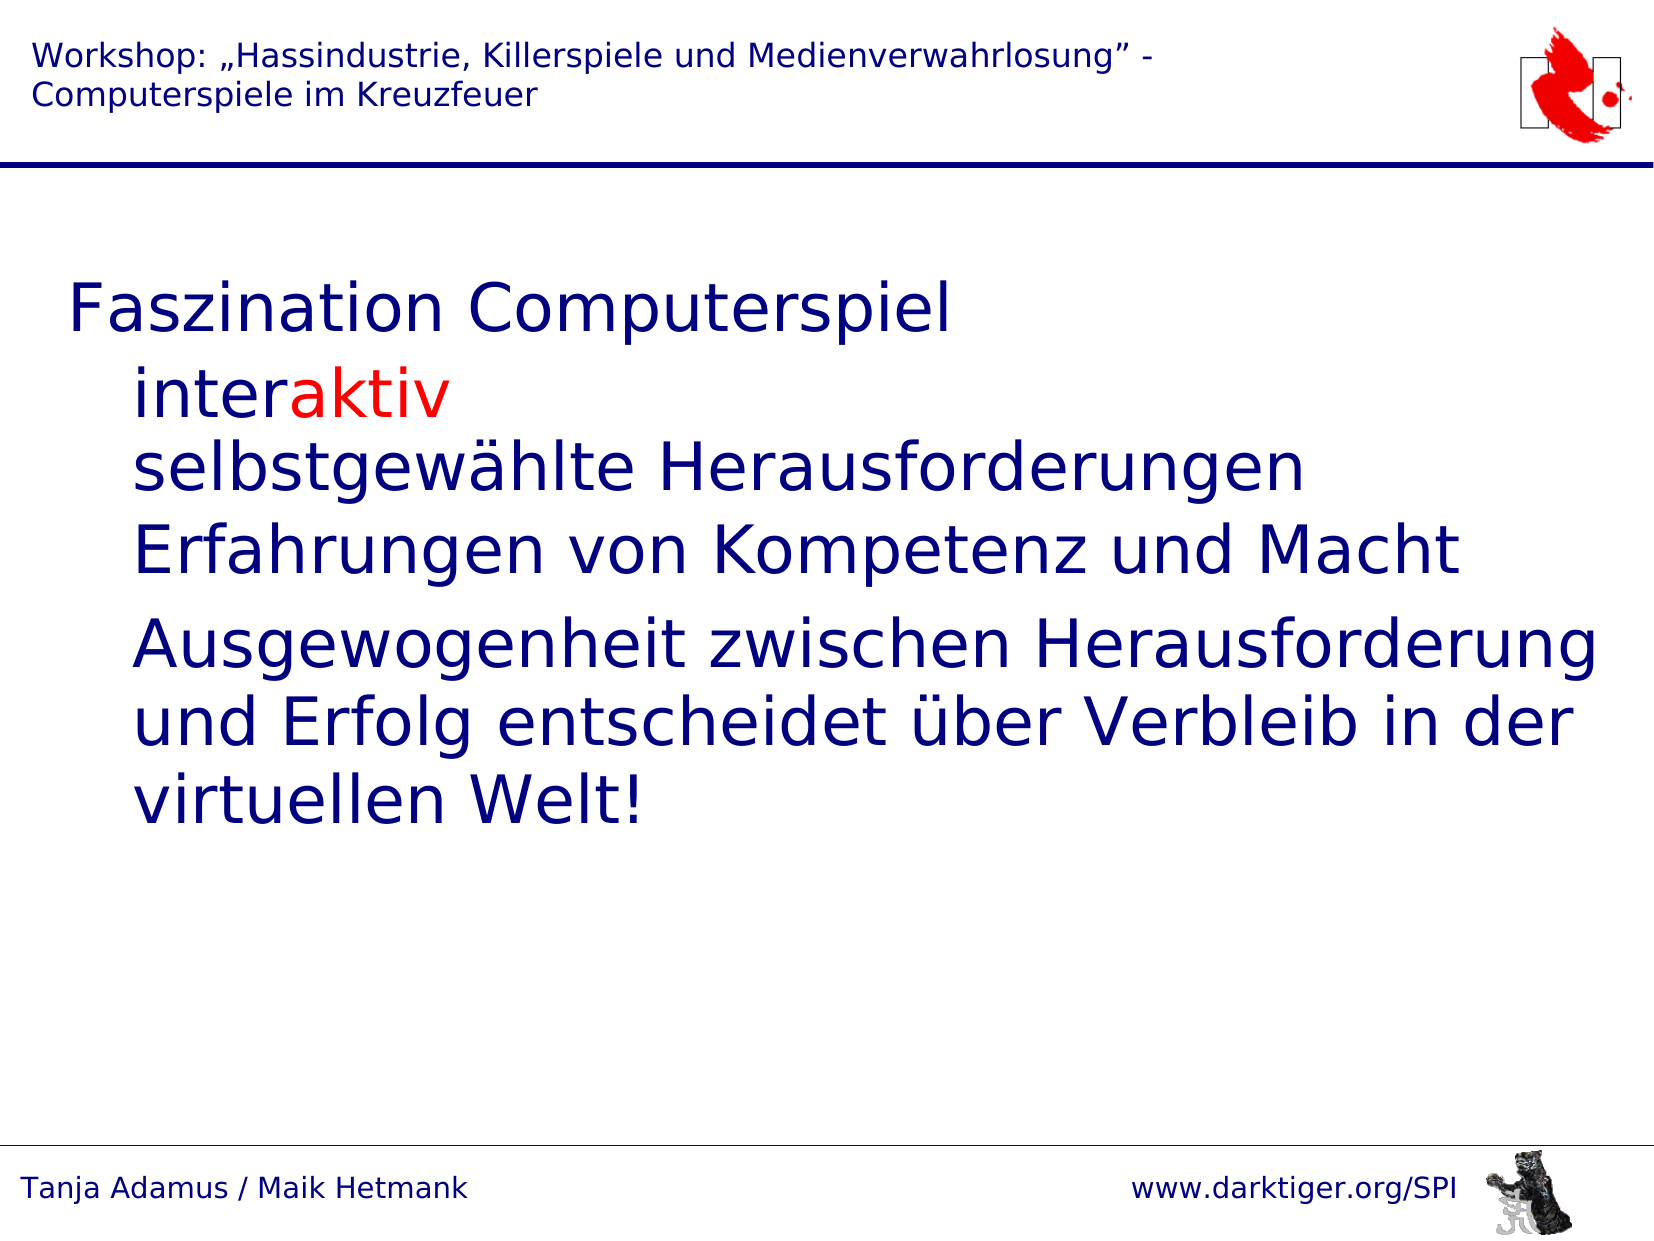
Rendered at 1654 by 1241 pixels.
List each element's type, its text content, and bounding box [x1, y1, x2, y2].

text_box interaktiv [118, 348, 1595, 421]
picture [1503, 16, 1632, 148]
text_box Workshop: „Hassindustrie, Killerspiele und Medienverwahrlosung” - Computerspiele im Kreuzfeuer [16, 29, 1418, 178]
text_box Erfahrungen von Kompetenz und Macht [118, 503, 1595, 597]
text_box Ausgewogenheit zwischen Herausforderung und Erfolg entscheidet über Verbleib in der virtuellen Welt! [118, 598, 1625, 847]
picture [1486, 1150, 1572, 1235]
text_box selbstgewählte Herausforderungen [118, 421, 1595, 503]
text_box Faszination Computerspiel [53, 261, 1565, 355]
